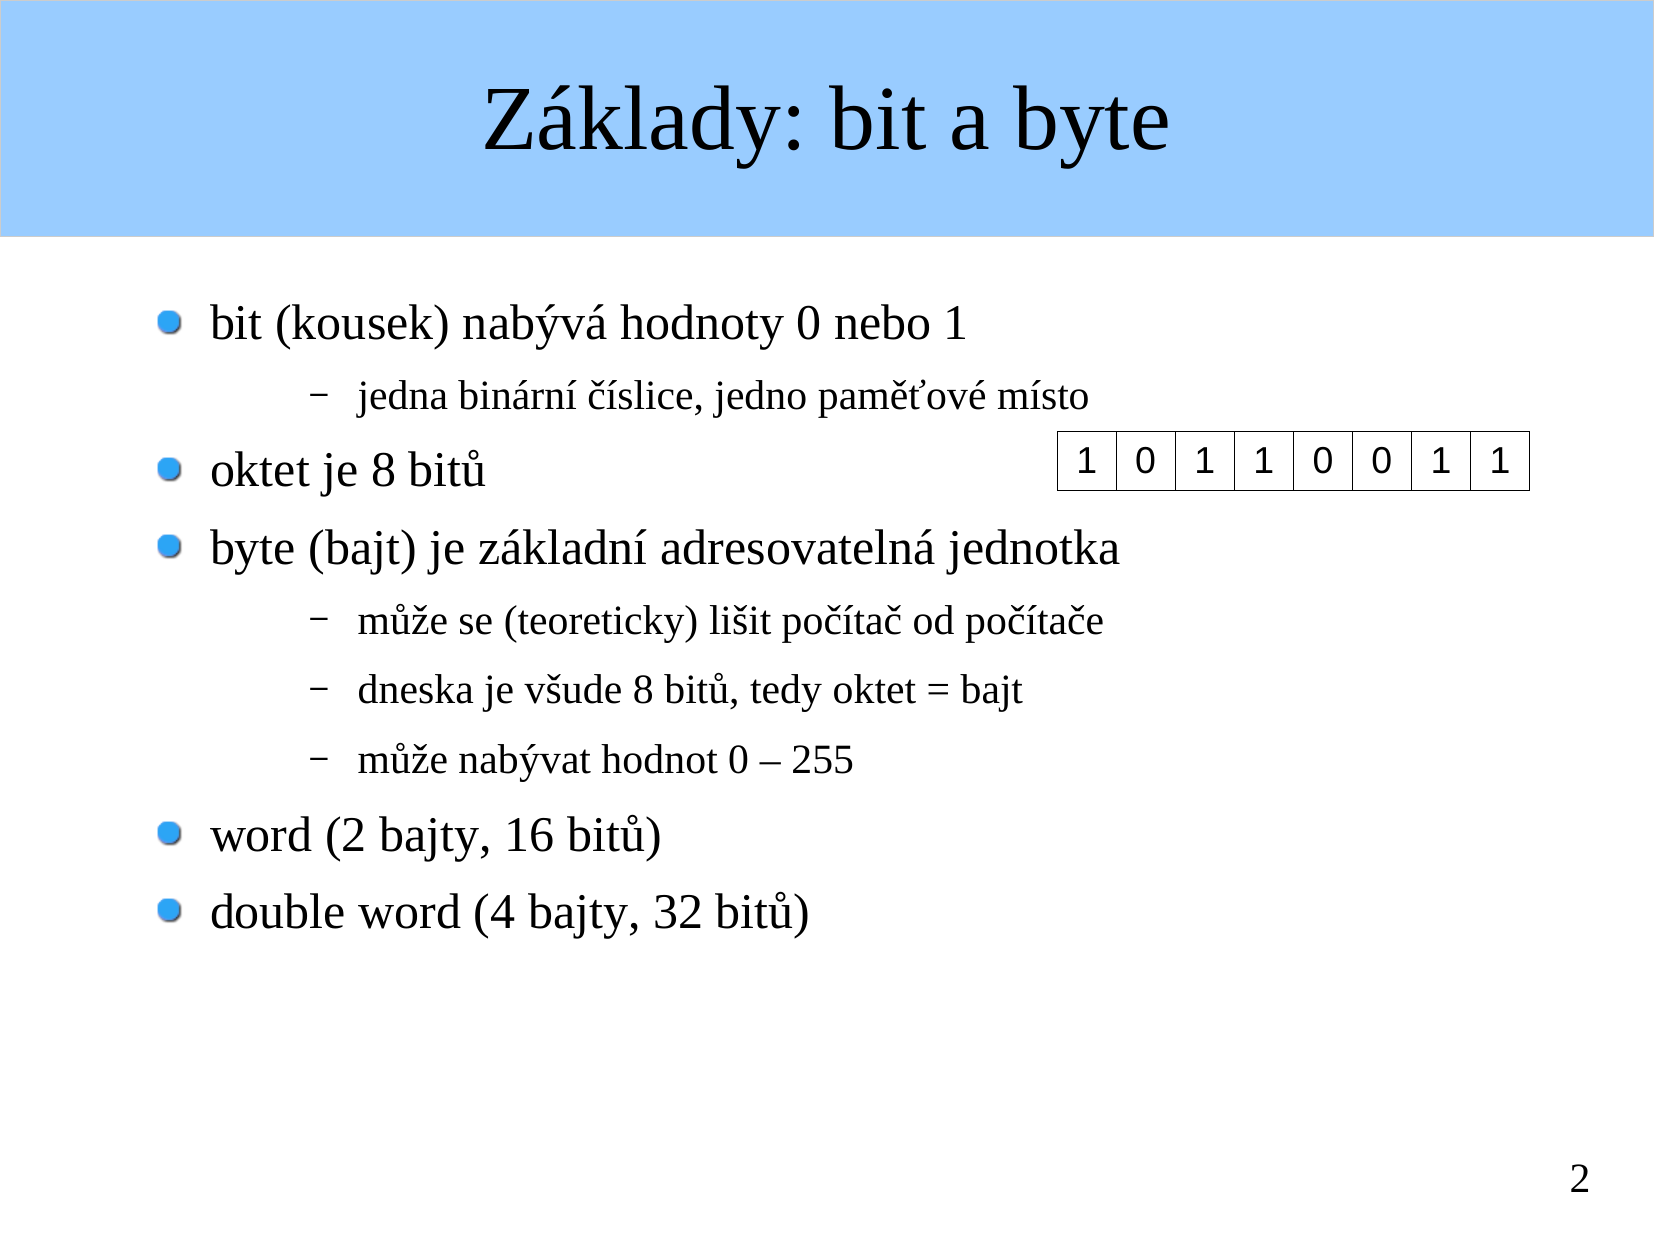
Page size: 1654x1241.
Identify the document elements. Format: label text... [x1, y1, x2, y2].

text_box 1 [1175, 431, 1234, 491]
text_box 0 [1352, 431, 1411, 491]
text_box 1 [1057, 431, 1116, 491]
title Základy: bit a byte [0, 0, 1654, 237]
text_box 1 [1234, 431, 1293, 491]
text_box 1 [1470, 431, 1530, 491]
list bit (kousek) nabývá hodnoty 0 nebo 1 jedna binární číslice, jedno paměťové místo oktet je 8 bitů byte (bajt) je základní adresovatelná jednotka může se (teoreticky) lišit počítač od počítače dneska je všude 8 bitů, tedy oktet = bajt může nabývat hodnot 0 – 255 word (2 bajty, 16 bitů) double word (4 bajty, 32 bitů) [121, 295, 1534, 1127]
text_box 0 [1116, 431, 1175, 491]
text_box 1 [1411, 431, 1470, 491]
text_box 0 [1293, 431, 1352, 491]
